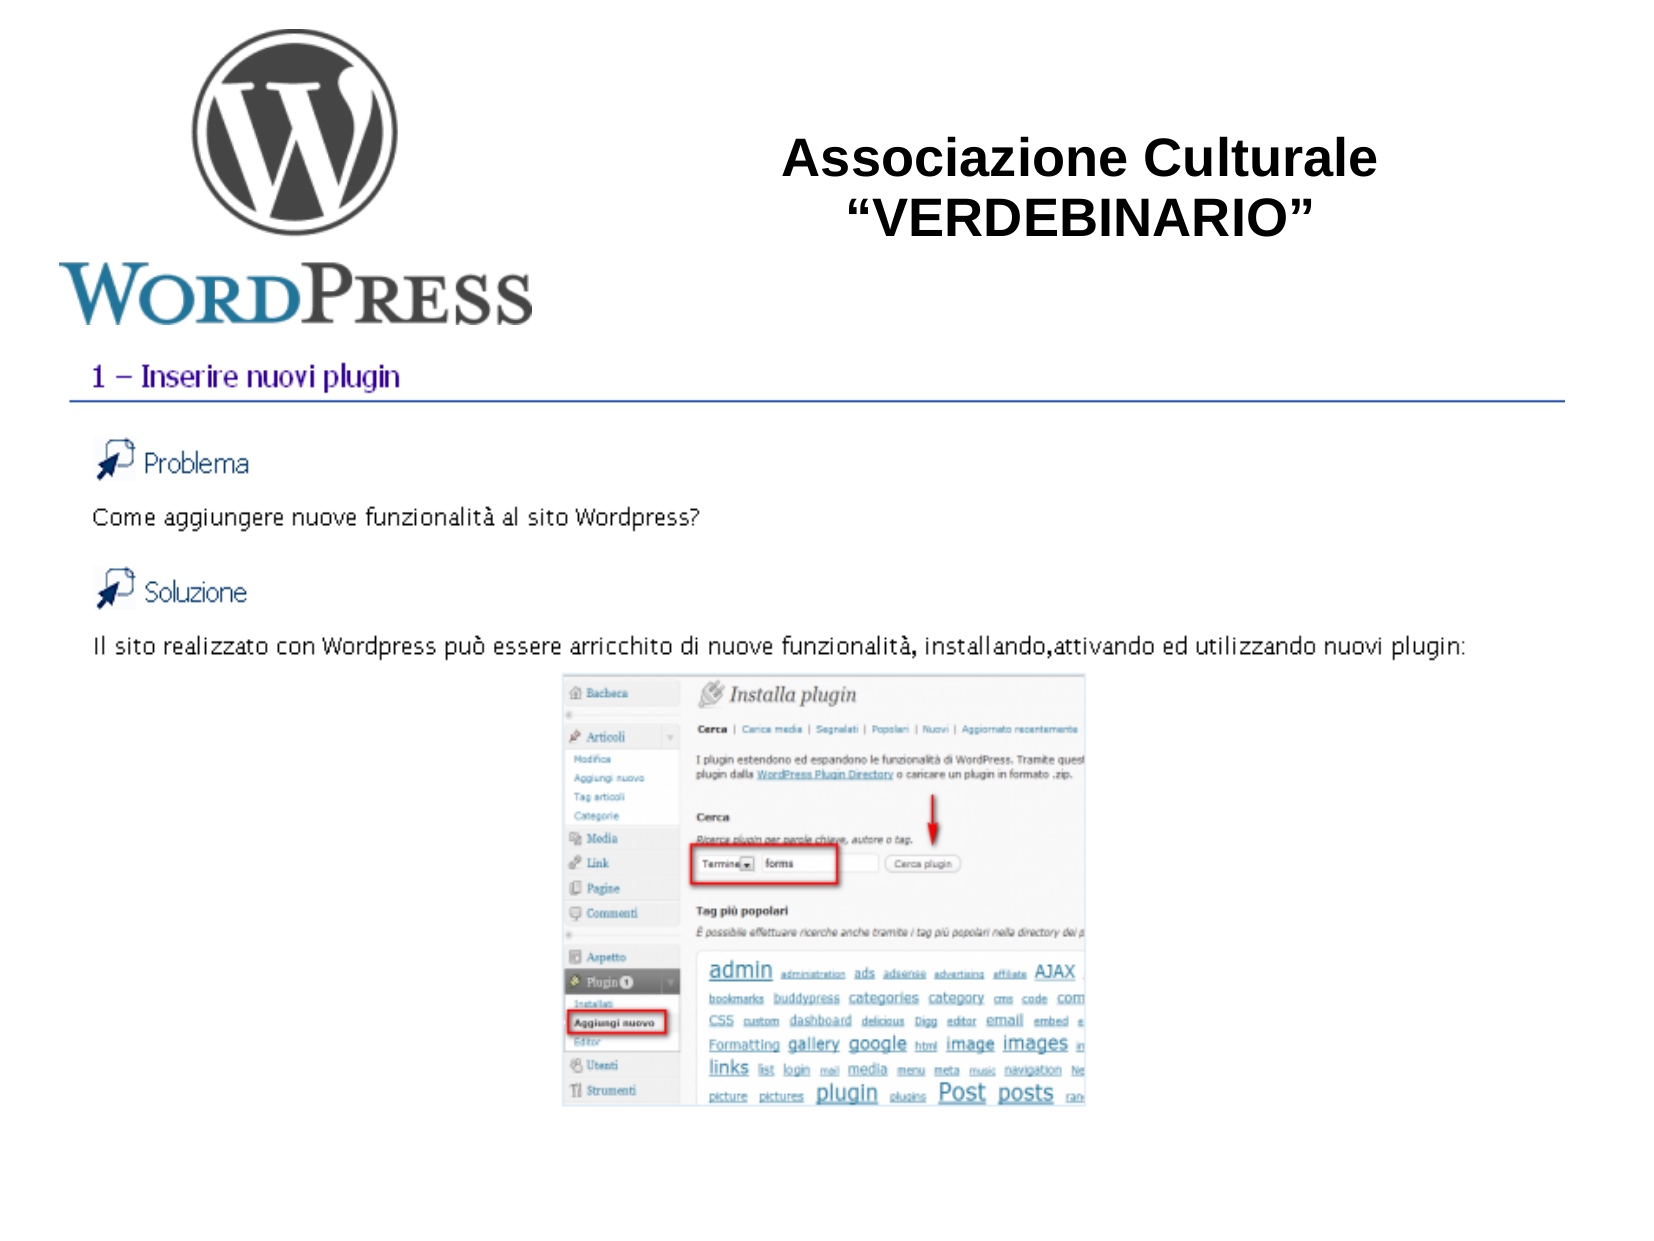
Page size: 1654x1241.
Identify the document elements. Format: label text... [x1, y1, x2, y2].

title Associazione Culturale “VERDEBINARIO” [590, 50, 1571, 325]
picture [59, 29, 532, 325]
picture [68, 354, 1565, 1123]
